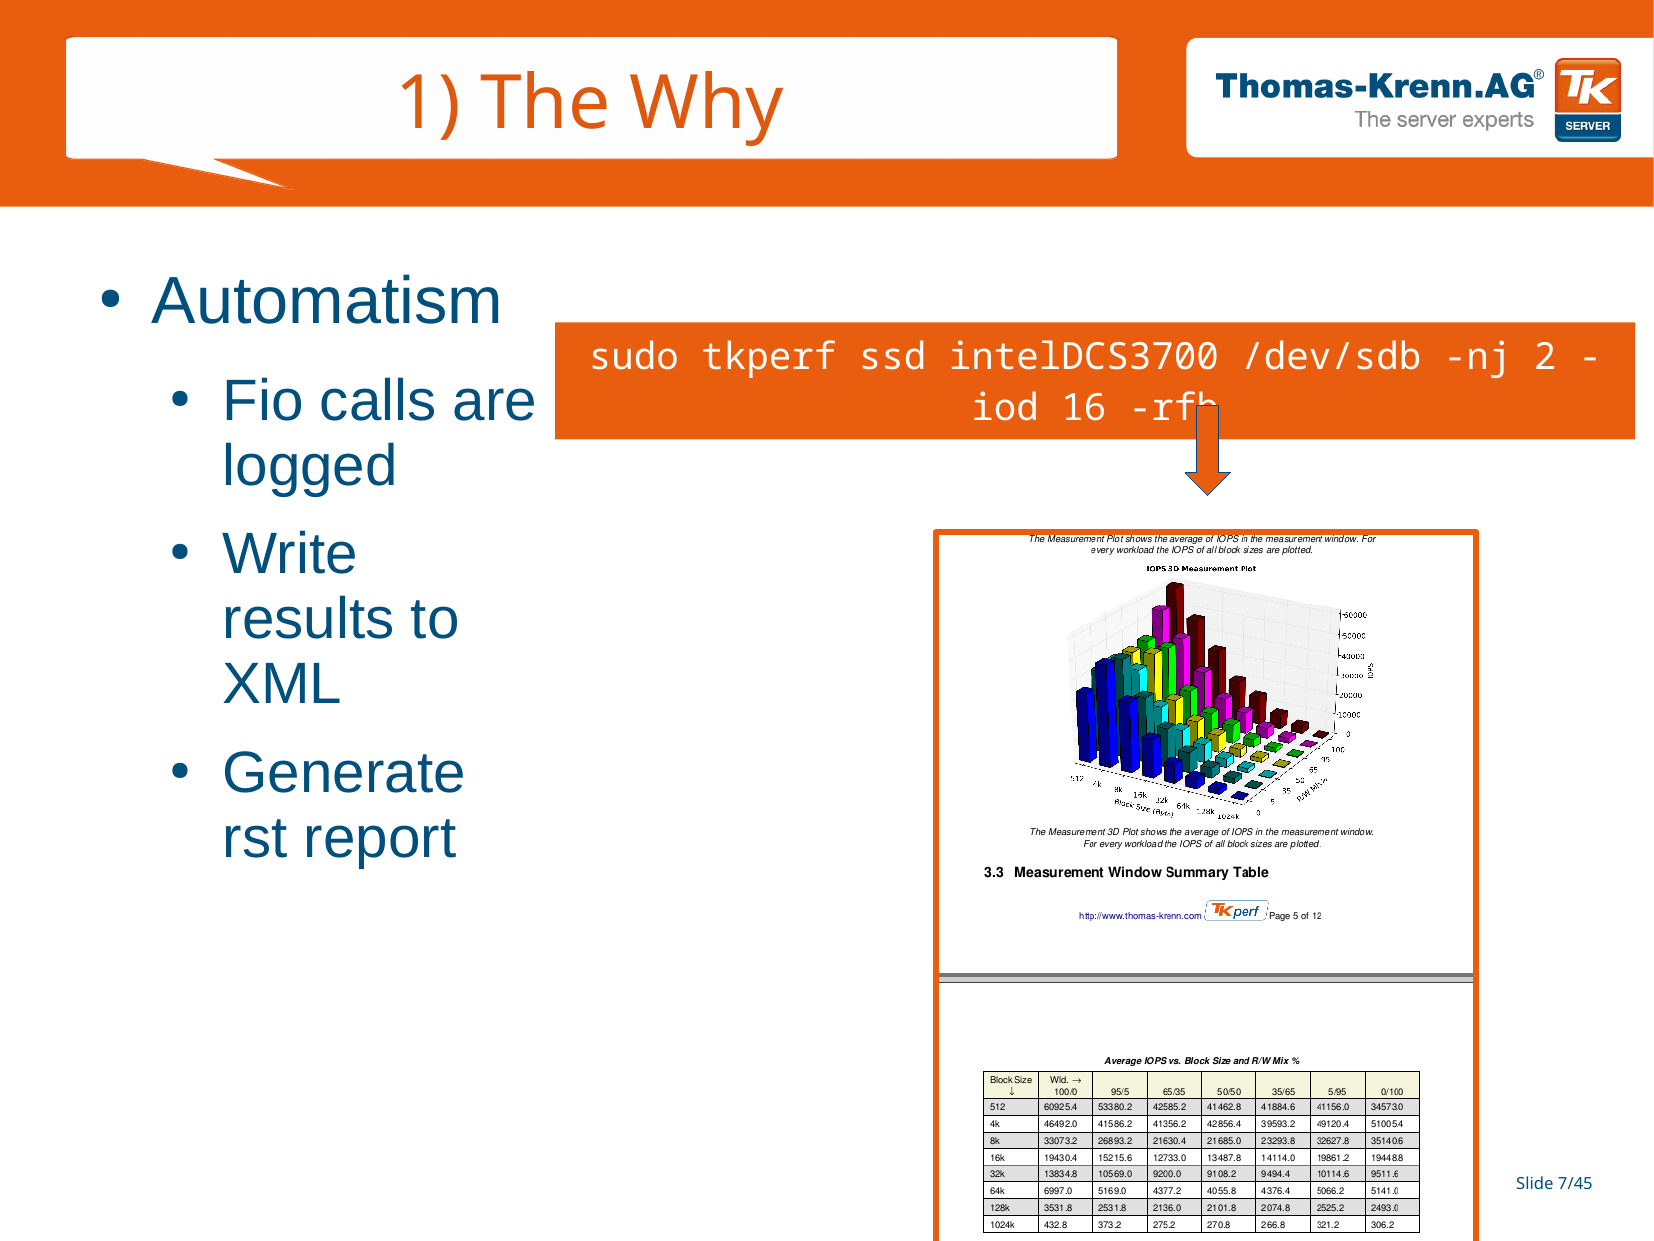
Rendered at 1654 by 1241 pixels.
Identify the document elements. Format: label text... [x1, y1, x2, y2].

list Automatism Fio calls are logged Write results to XML Generate rst report [81, 263, 541, 1092]
picture [938, 535, 1474, 1241]
text_box sudo tkperf ssd intelDCS3700 /dev/sdb -nj 2 -iod 16 -rfb [555, 322, 1636, 376]
text_box [1185, 405, 1231, 496]
picture [63, 36, 1120, 190]
picture [1216, 58, 1621, 142]
title 1) The Why [69, 35, 1110, 165]
